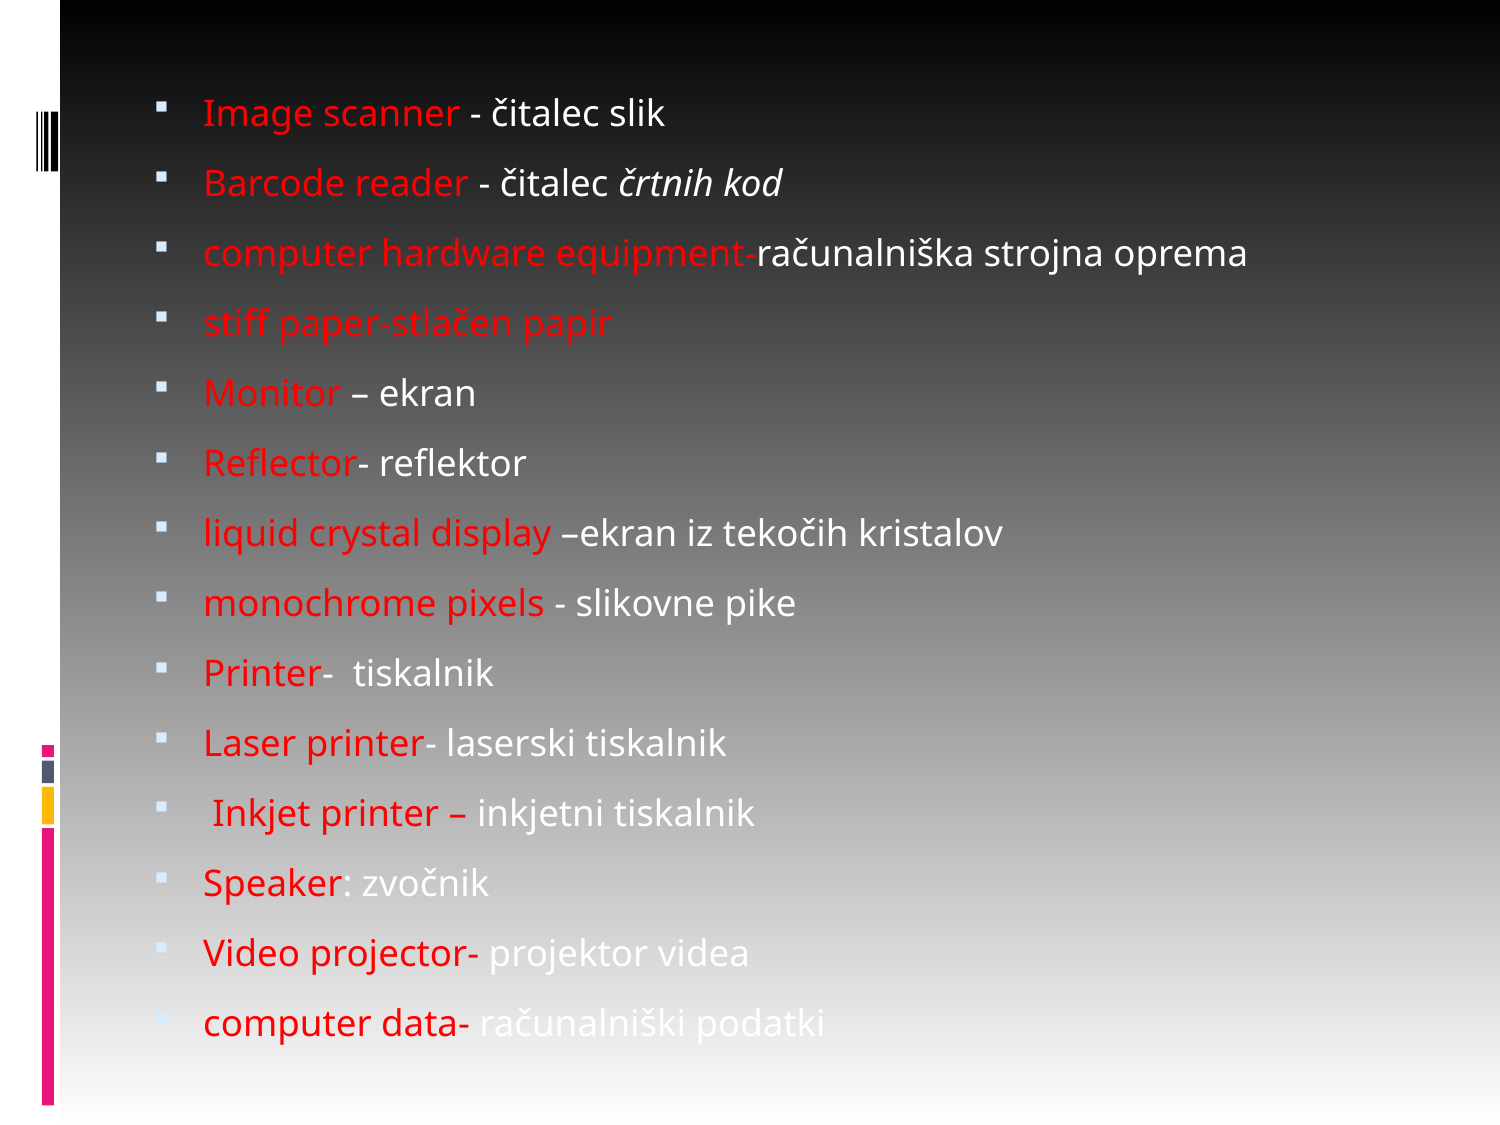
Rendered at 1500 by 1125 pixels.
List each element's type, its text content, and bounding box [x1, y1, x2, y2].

list Image scanner - čitalec slik Barcode reader - čitalec črtnih kod computer hardware equipment-računalniška strojna oprema stiff paper-stlačen papir Monitor – ekran Reflector- reflektor liquid crystal display –ekran iz tekočih kristalov monochrome pixels - slikovne pike Printer- tiskalnik Laser printer- laserski tiskalnik Inkjet printer – inkjetni tiskalnik Speaker: zvočnik Video projector- projektor videa computer data- računalniški podatki [128, 82, 1416, 1055]
title [1416, 83, 1425, 234]
